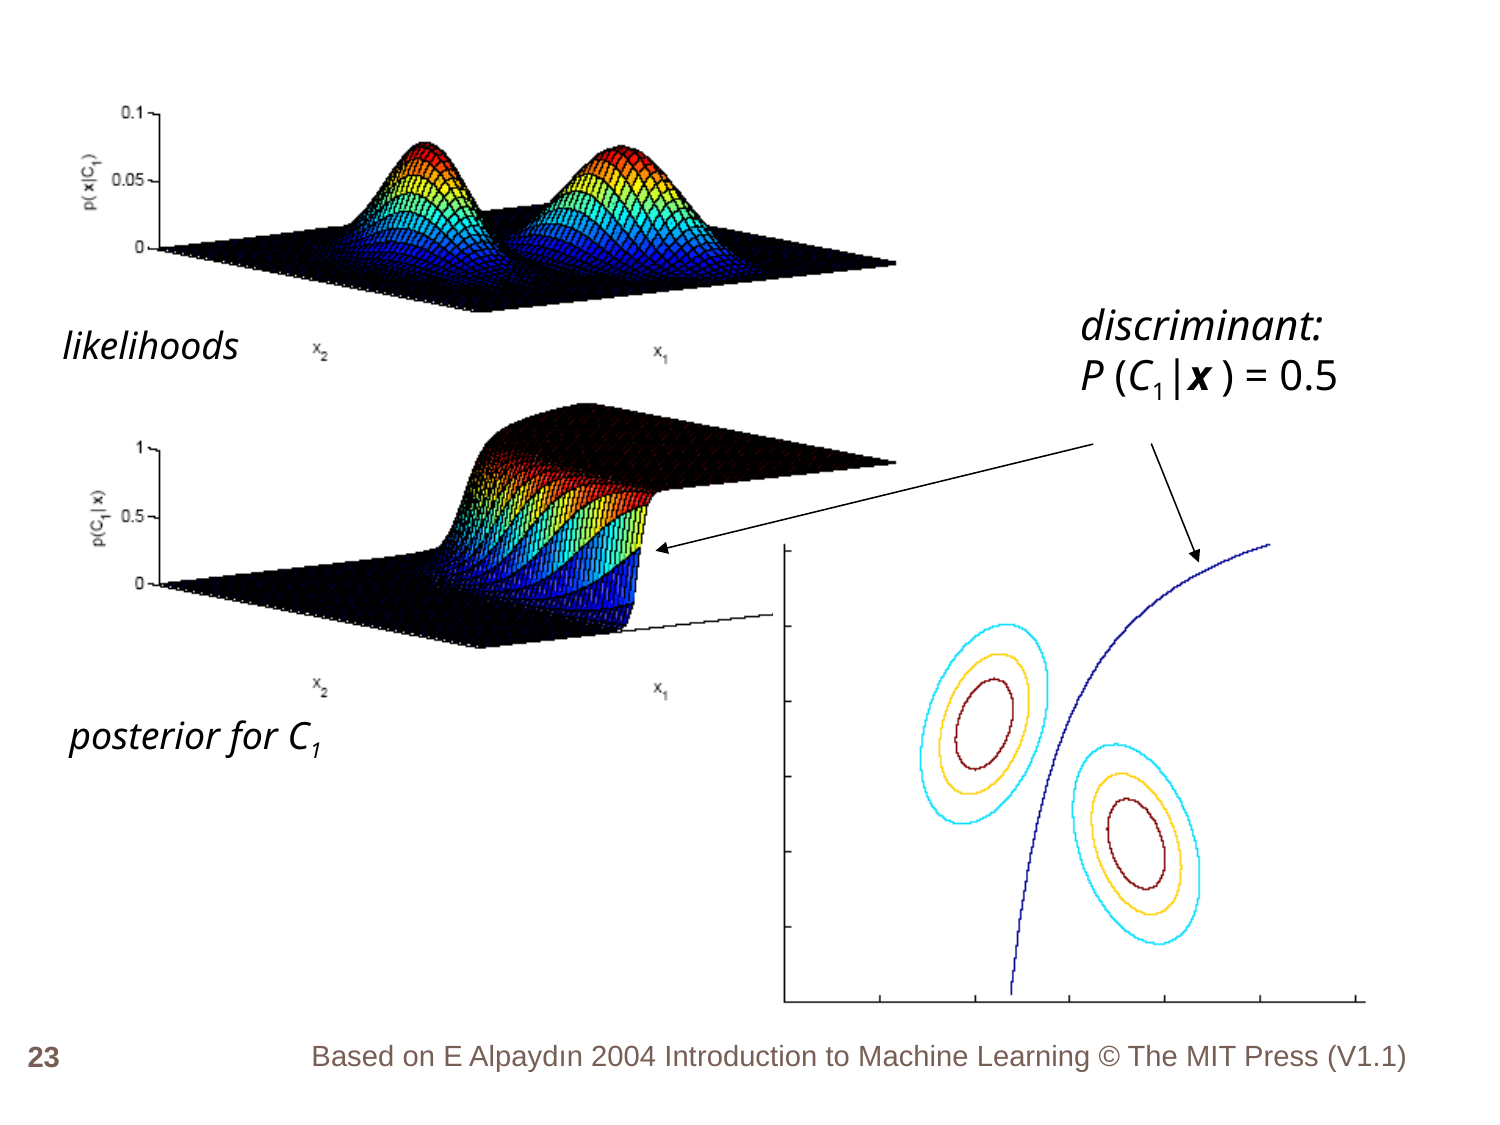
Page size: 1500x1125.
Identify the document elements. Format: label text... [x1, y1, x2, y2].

text_box discriminant: P (C1|x ) = 0.5 [1065, 290, 1354, 414]
text_box posterior for C1 [54, 704, 337, 771]
picture [76, 78, 1377, 1011]
text_box likelihoods [47, 314, 255, 375]
text_box <number> [0, 1025, 88, 1088]
text_box Based on E Alpaydın 2004 Introduction to Machine Learning © The MIT Press (V1.1) [99, 1025, 1424, 1085]
